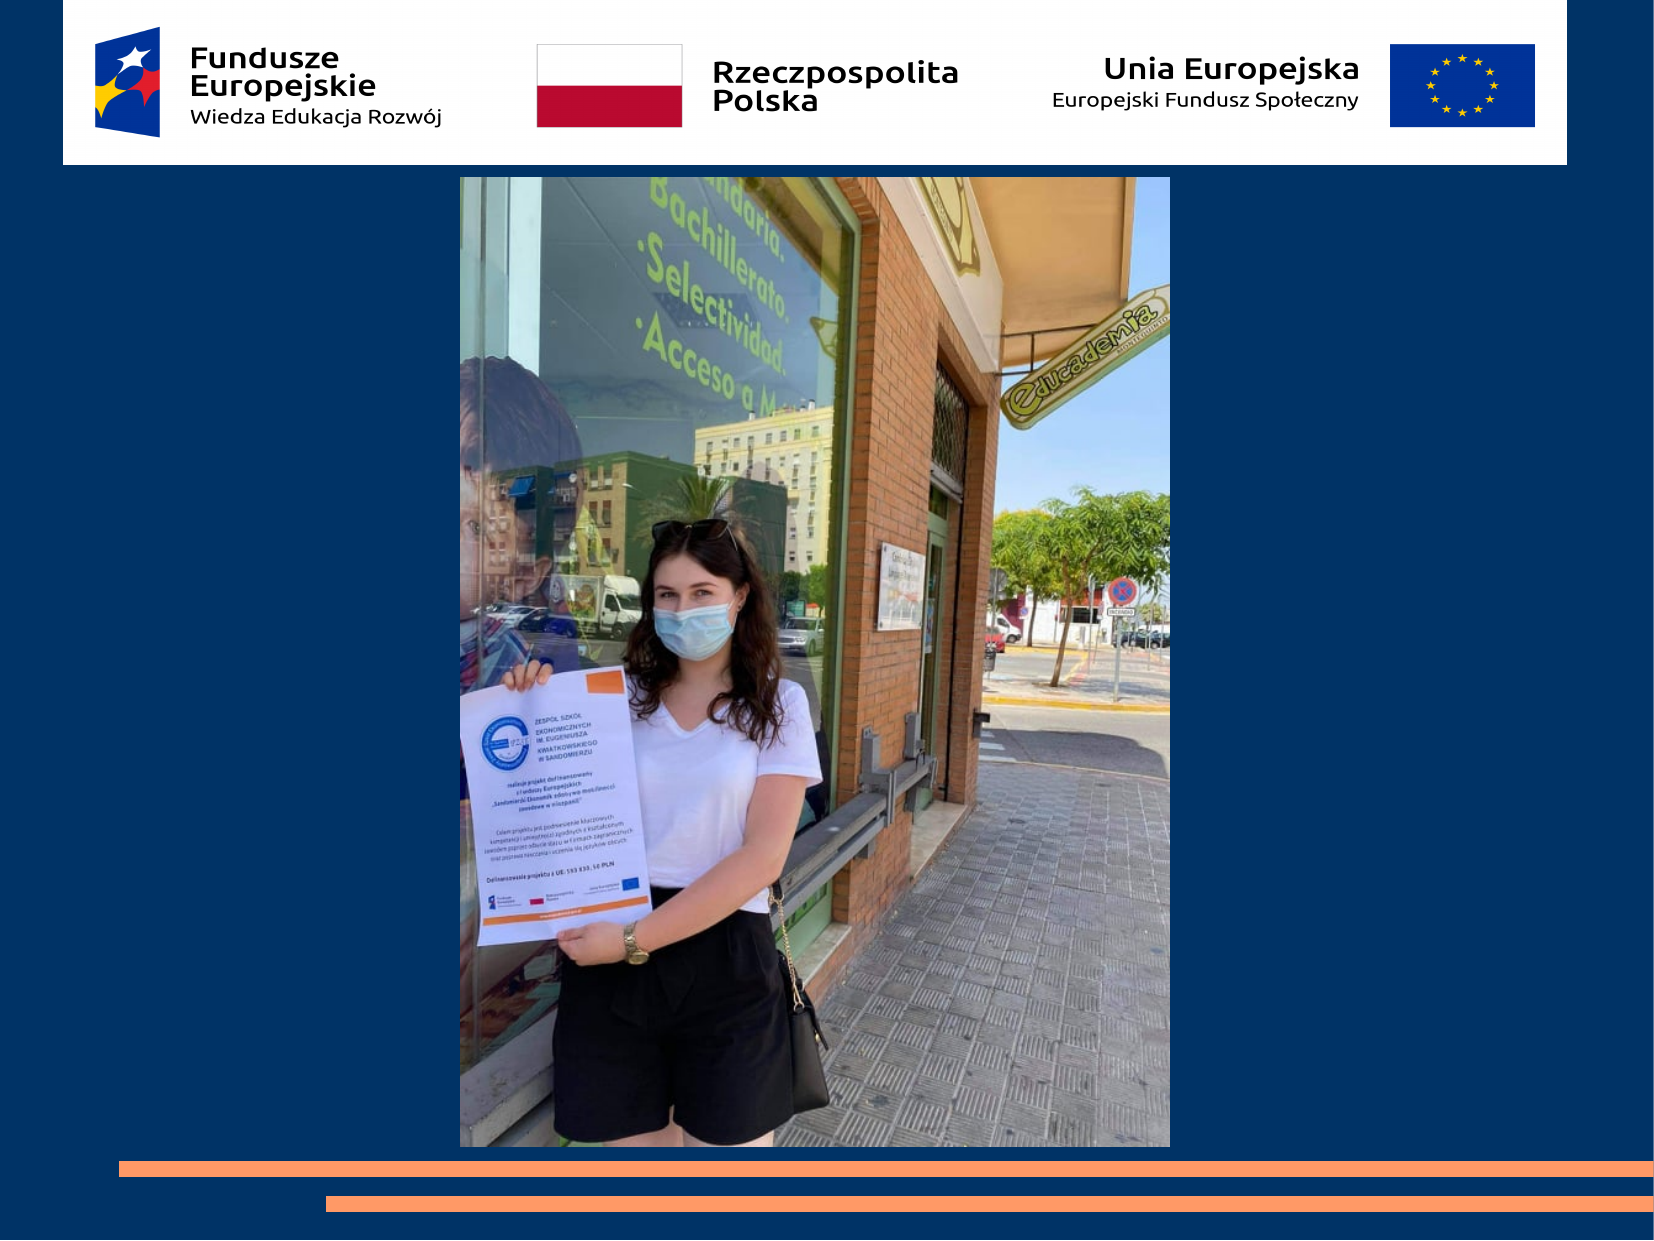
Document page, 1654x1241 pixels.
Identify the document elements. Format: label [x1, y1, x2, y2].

picture [63, 0, 1567, 165]
picture [460, 177, 1170, 1147]
